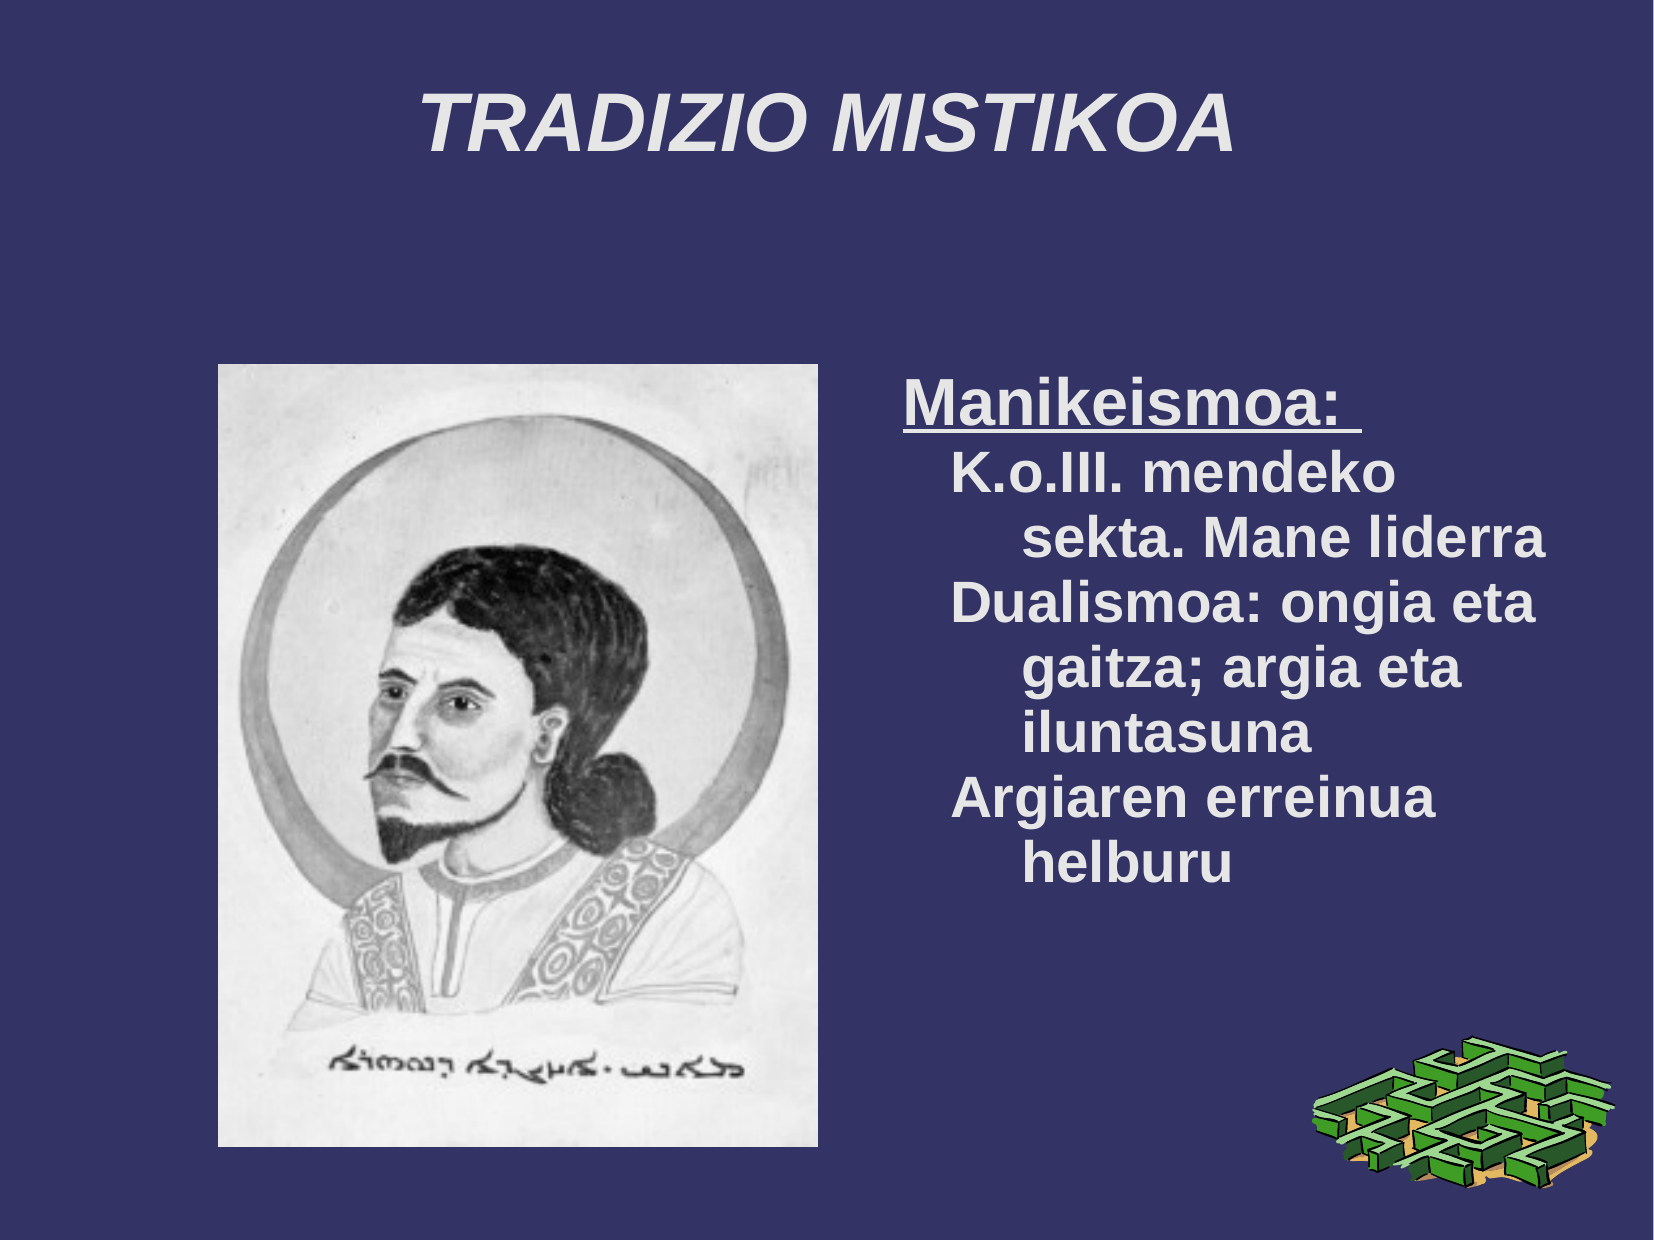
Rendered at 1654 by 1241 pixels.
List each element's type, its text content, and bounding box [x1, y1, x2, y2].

title TRADIZIO MISTIKOA [121, 19, 1534, 227]
list Manikeismoa: K.o.III. mendeko sekta. Mane liderra Dualismoa: ongia eta gaitza; argia eta iluntasuna Argiaren erreinua helburu [891, 364, 1570, 1147]
picture [218, 364, 818, 1147]
